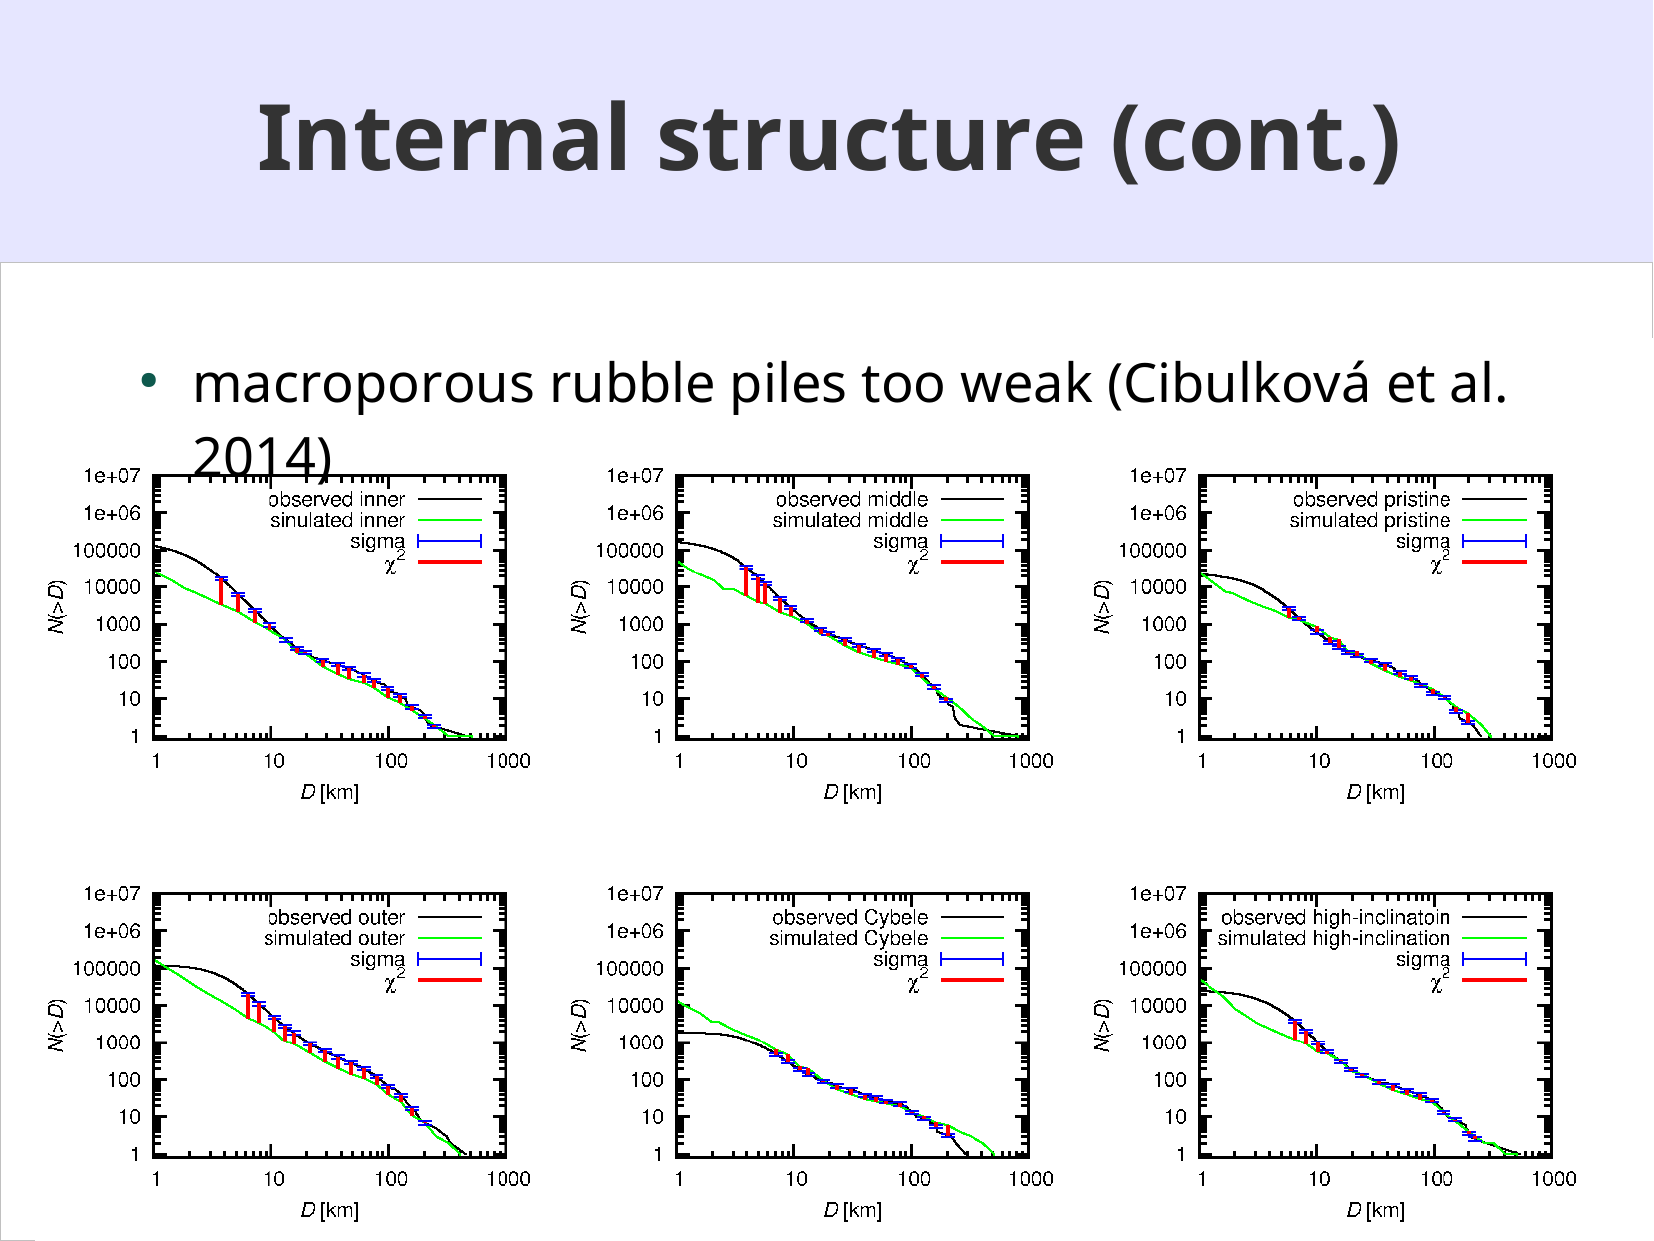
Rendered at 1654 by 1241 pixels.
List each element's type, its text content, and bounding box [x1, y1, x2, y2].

title Internal structure (cont.) [124, 31, 1536, 239]
list macroporous rubble piles too weak (Cibulková et al. 2014) [121, 344, 1534, 1065]
picture [35, 338, 1653, 1241]
